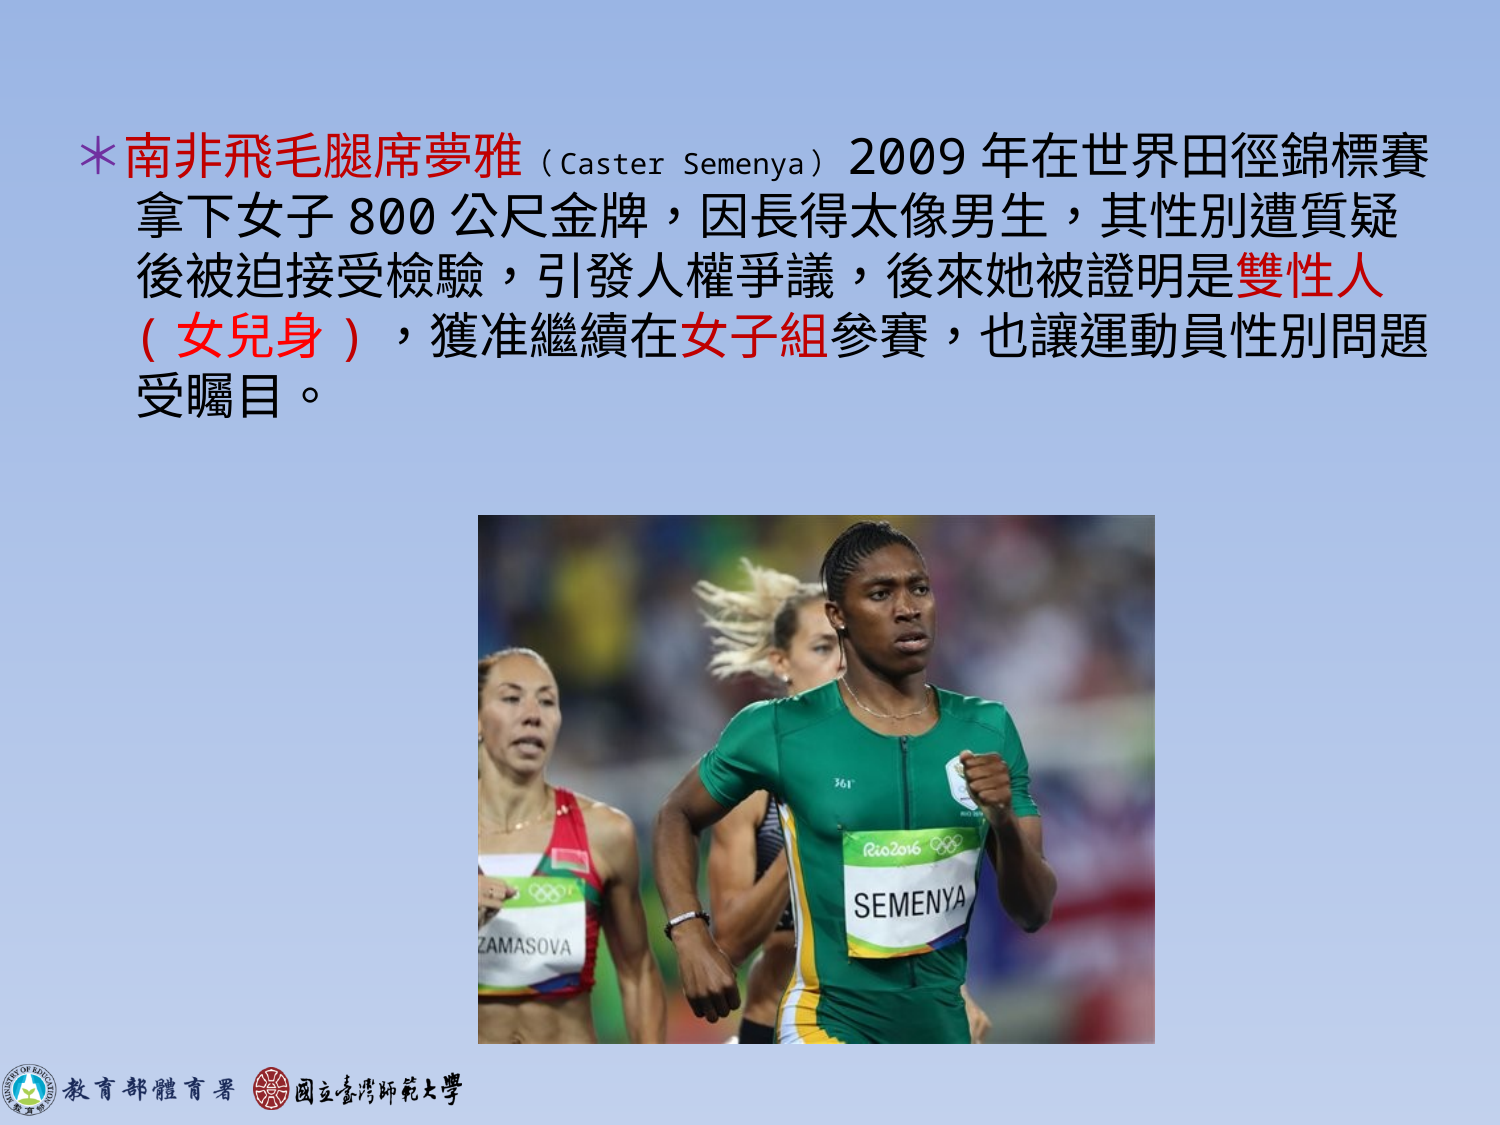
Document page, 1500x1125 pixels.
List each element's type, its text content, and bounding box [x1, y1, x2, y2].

picture [478, 515, 1155, 1044]
text_box ＊南非飛毛腿席夢雅（Caster Semenya）2009年在世界田徑錦標賽 拿下女子800公尺金牌，因長得太像男生，其性別遭質疑 後被迫接受檢驗，引發人權爭議，後來她被證明是雙性人 (女兒身)，獲准繼續在女子組參賽，也讓運動員性別問題 受矚目。 [59, 117, 1476, 432]
